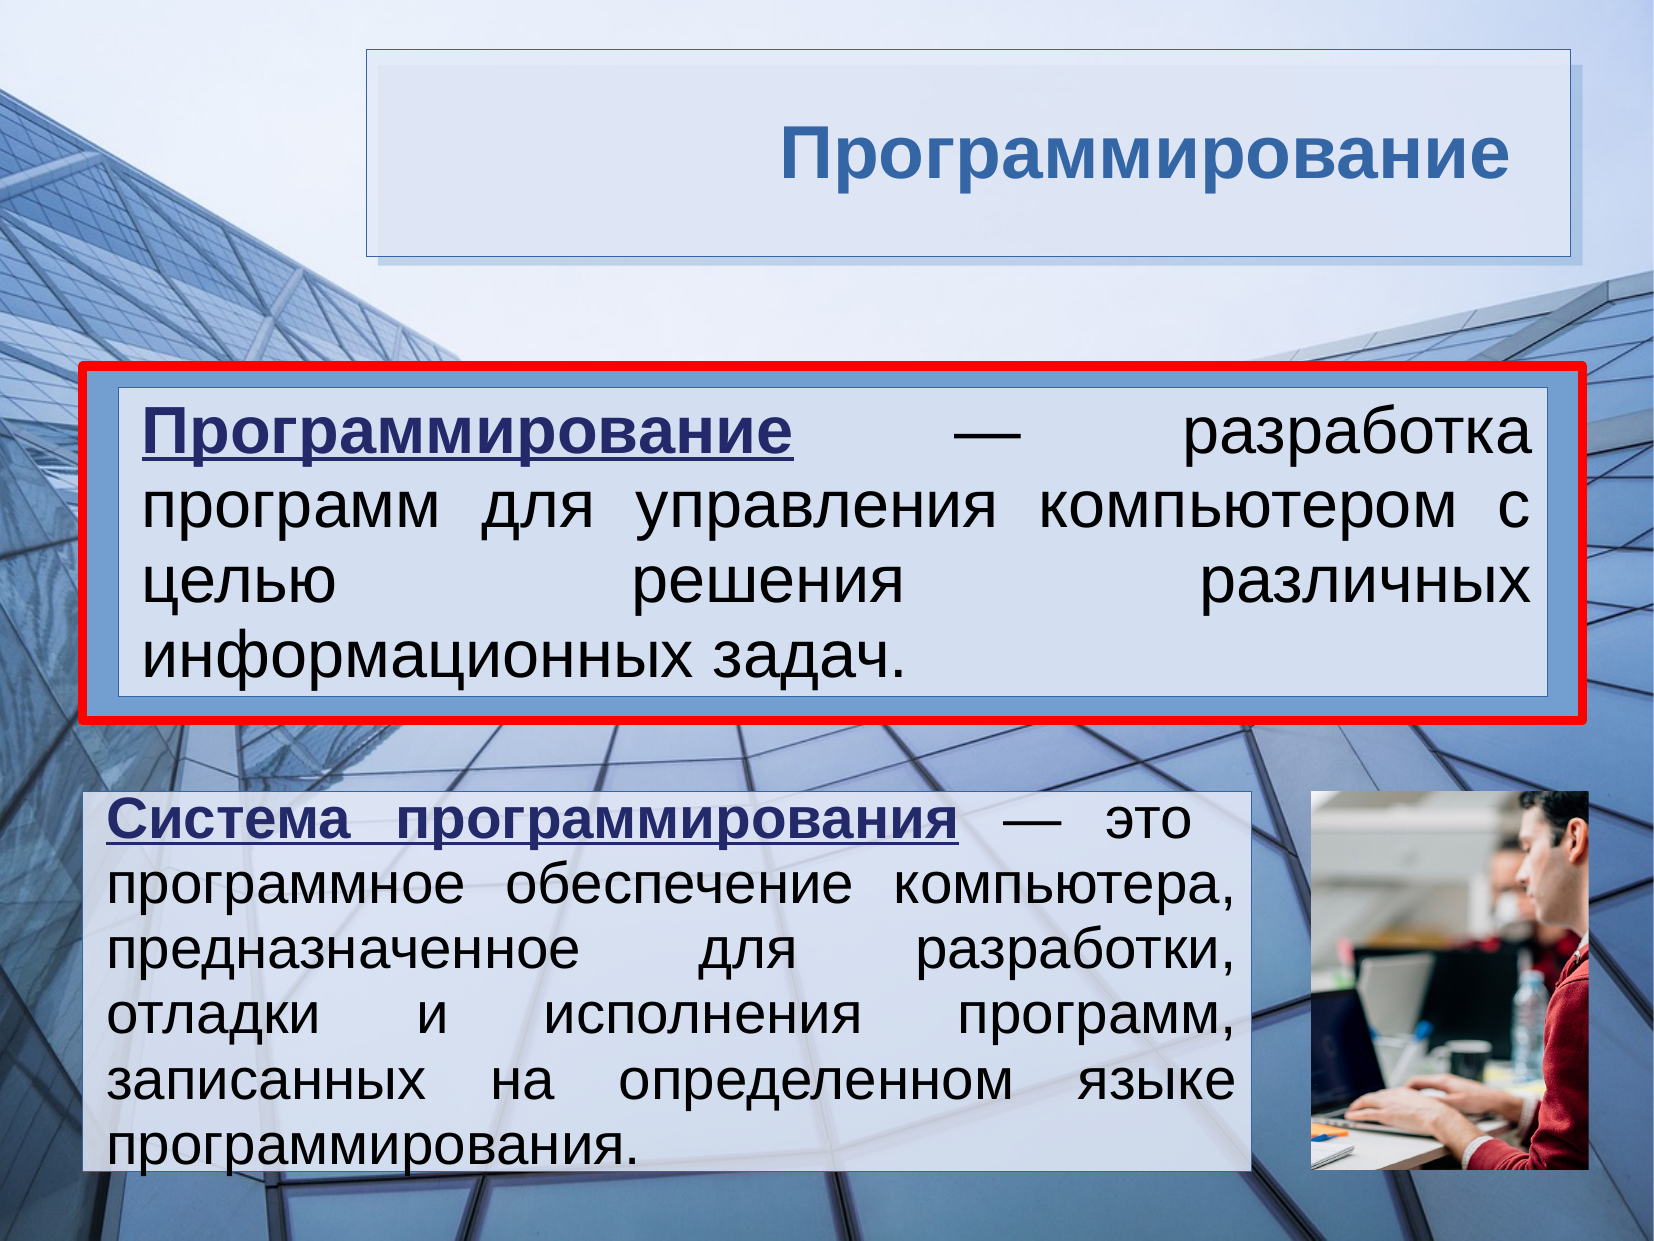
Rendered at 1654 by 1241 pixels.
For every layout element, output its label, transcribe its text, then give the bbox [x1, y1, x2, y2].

picture [0, 0, 1654, 1241]
title Программирование [366, 49, 1571, 257]
text_box [82, 366, 1583, 721]
text_box Система программирования — это программное обеспечение компьютера, предназначенное для разработки, отладки и исполнения программ, записанных на определенном языке программирования. [82, 791, 1252, 1172]
text_box Программирование — разработка программ для управления компьютером с целью решения различных информационных задач. [118, 387, 1548, 697]
text_box [377, 64, 1583, 266]
